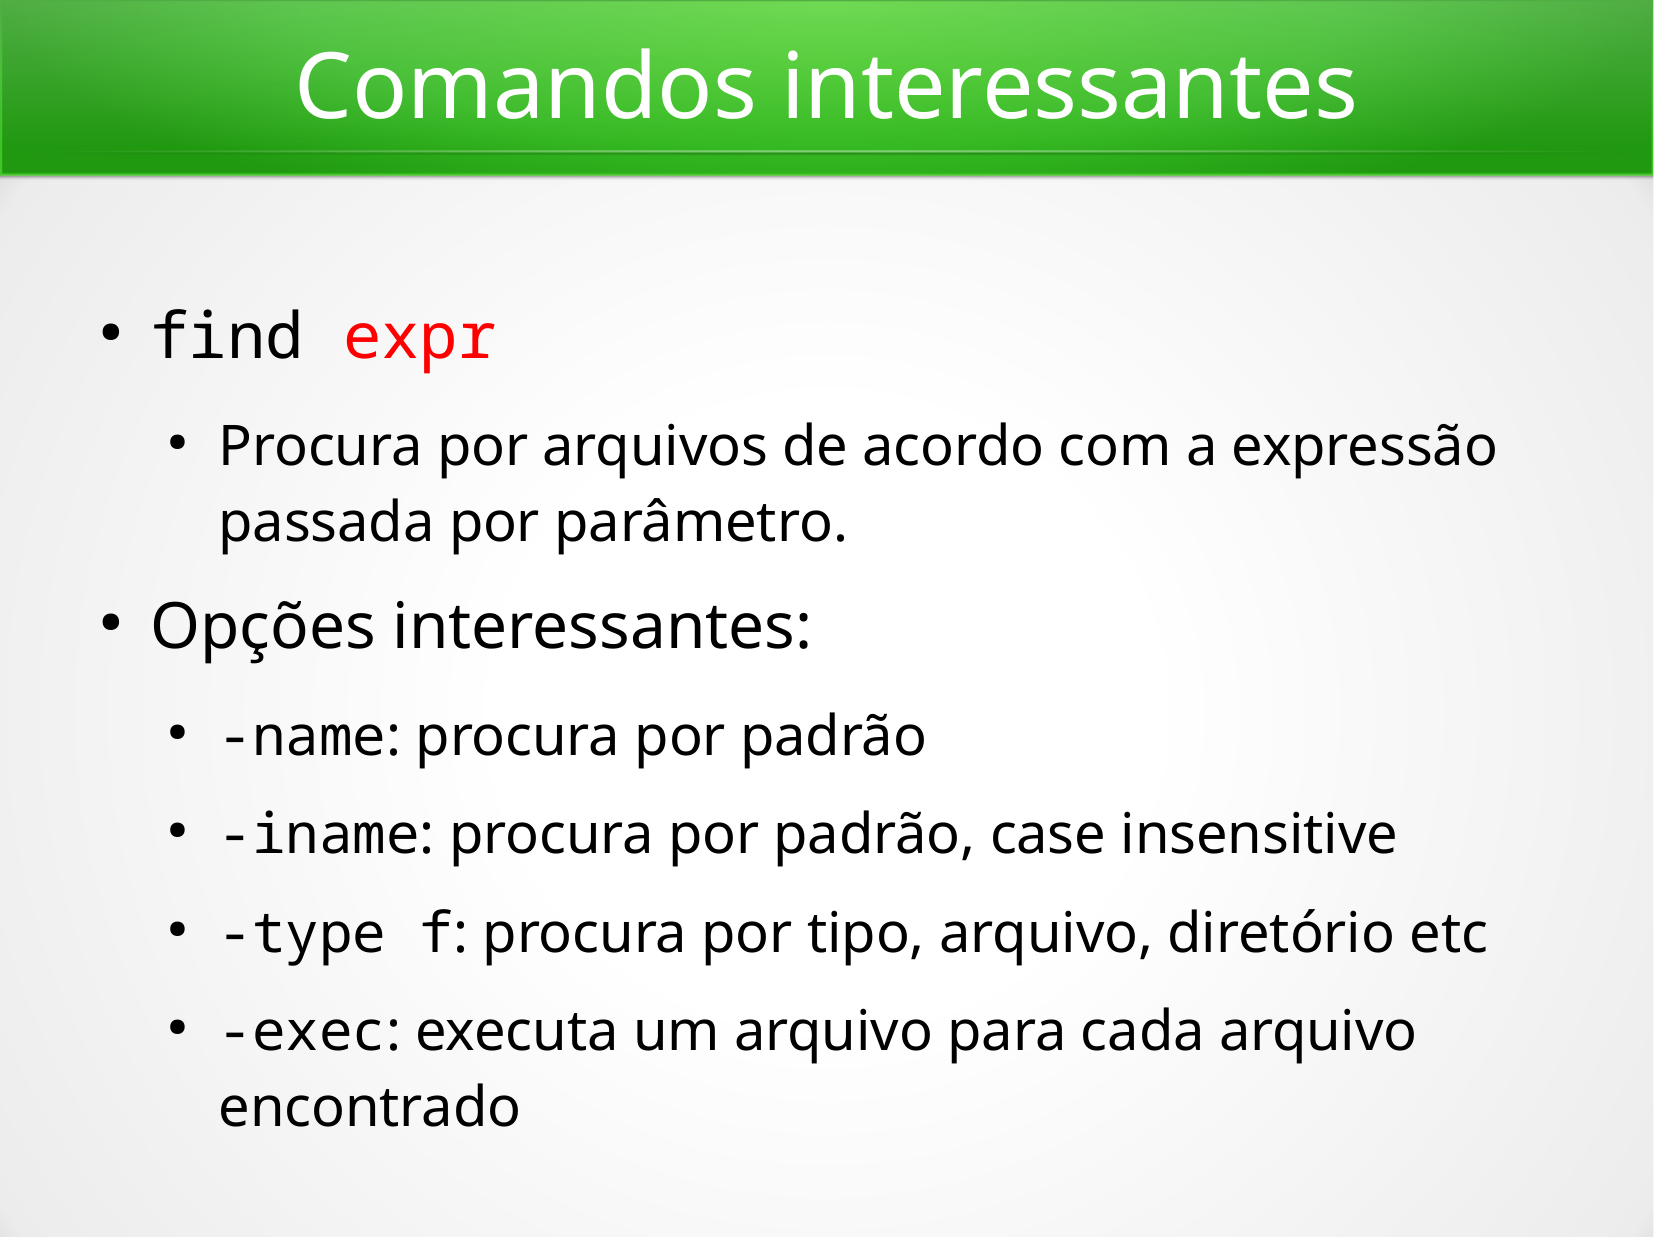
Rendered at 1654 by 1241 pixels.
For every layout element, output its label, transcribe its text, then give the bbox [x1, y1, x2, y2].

title Comandos interessantes [82, 11, 1571, 154]
list find expr Procura por arquivos de acordo com a expressão passada por parâmetro. Opções interessantes: -name: procura por padrão -iname: procura por padrão, case insensitive -type f: procura por tipo, arquivo, diretório etc -exec: executa um arquivo para cada arquivo encontrado [82, 290, 1571, 1146]
picture [0, 0, 1654, 1237]
